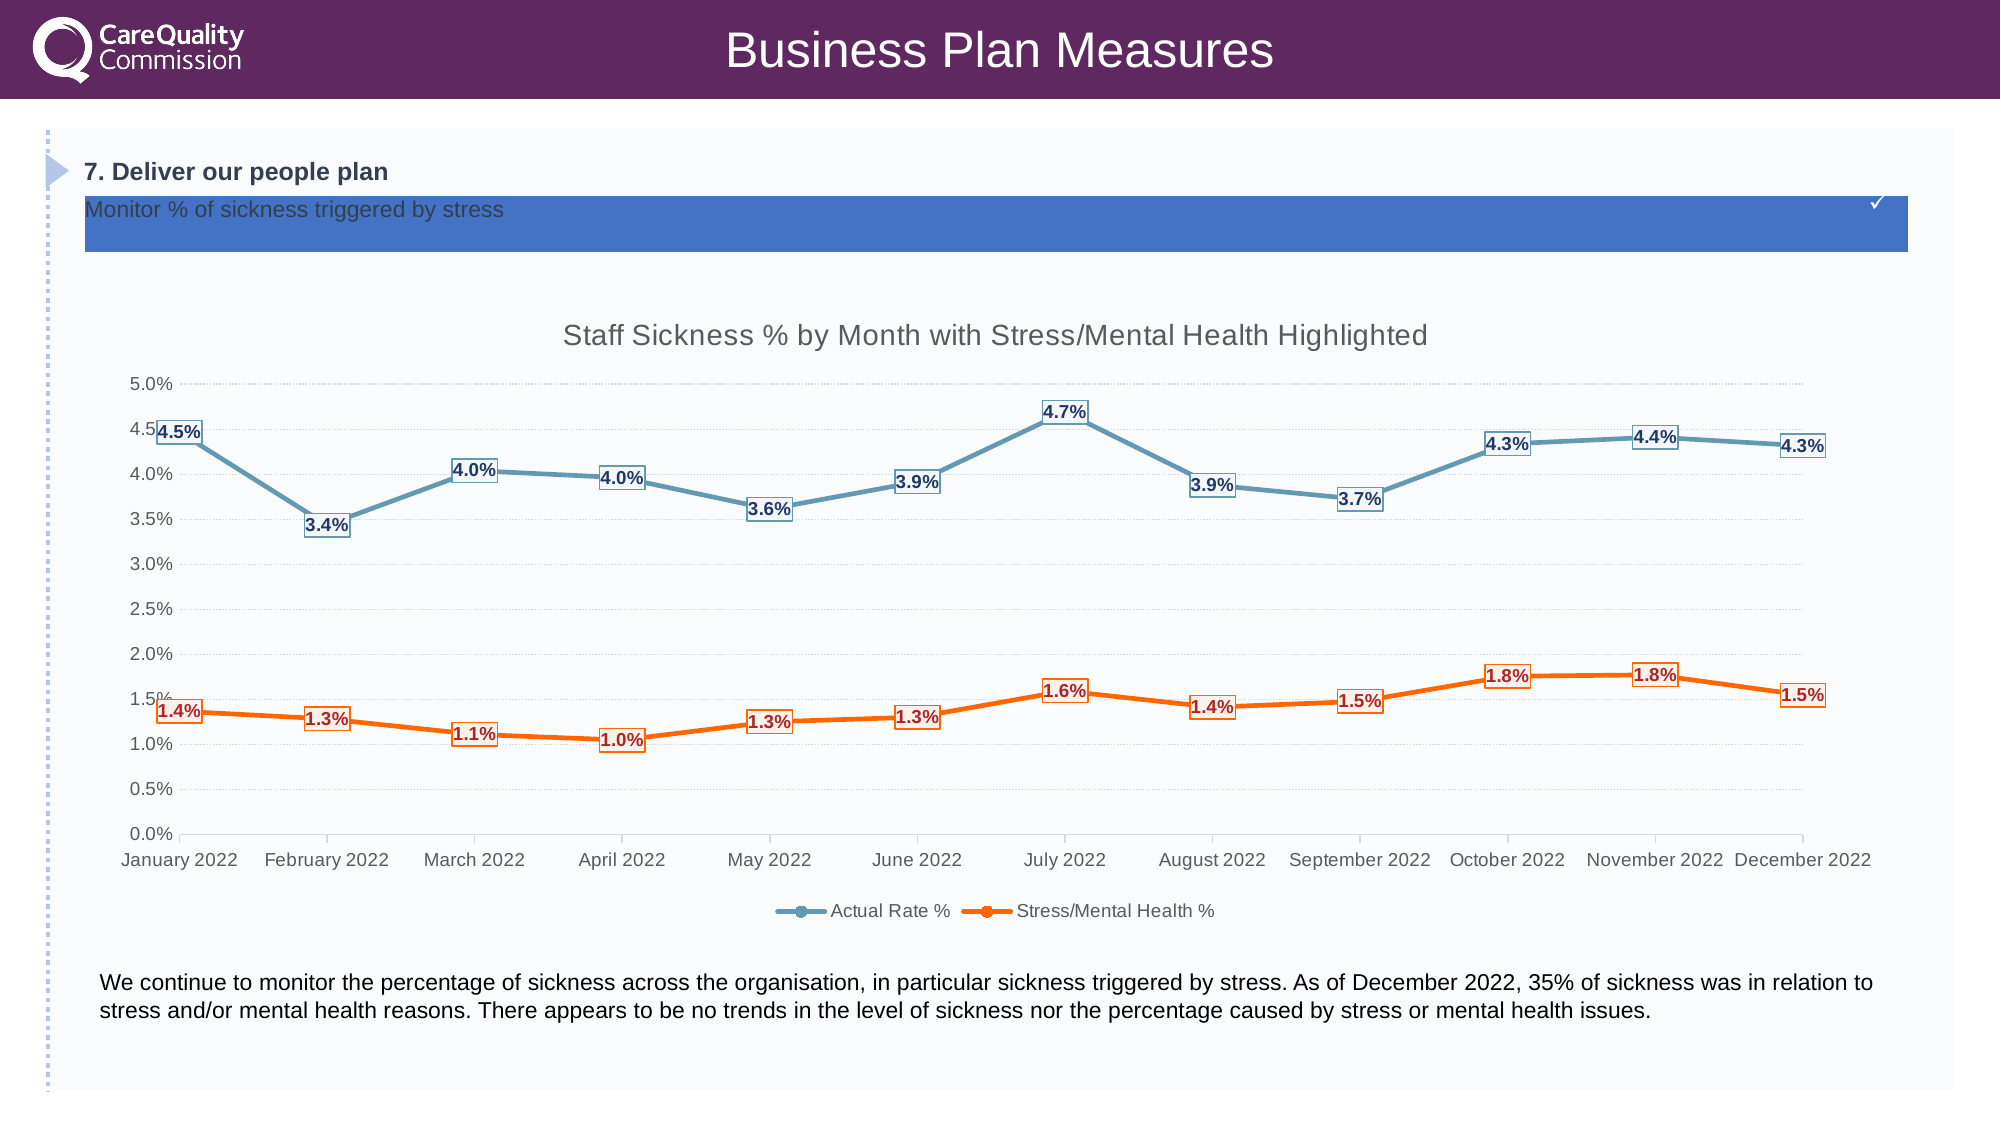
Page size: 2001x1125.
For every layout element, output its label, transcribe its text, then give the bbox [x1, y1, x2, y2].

text_box Business Plan Measures [641, 9, 1358, 86]
table_header Monitor % of sickness triggered by stress [85, 196, 1848, 252]
text_box [45, 128, 1955, 1091]
picture [32, 16, 245, 84]
table_header  [1848, 196, 1908, 252]
text_box 7. Deliver our people plan [69, 147, 1893, 194]
text_box We continue to monitor the percentage of sickness across the organisation, in particular sickness triggered by stress. As of December 2022, 35% of sickness was in relation to stress and/or mental health reasons. There appears to be no trends in the level of sickness nor the percentage caused by stress or mental health issues. [84, 960, 1909, 1032]
chart [84, 289, 1909, 929]
text_box [0, 0, 2000, 99]
